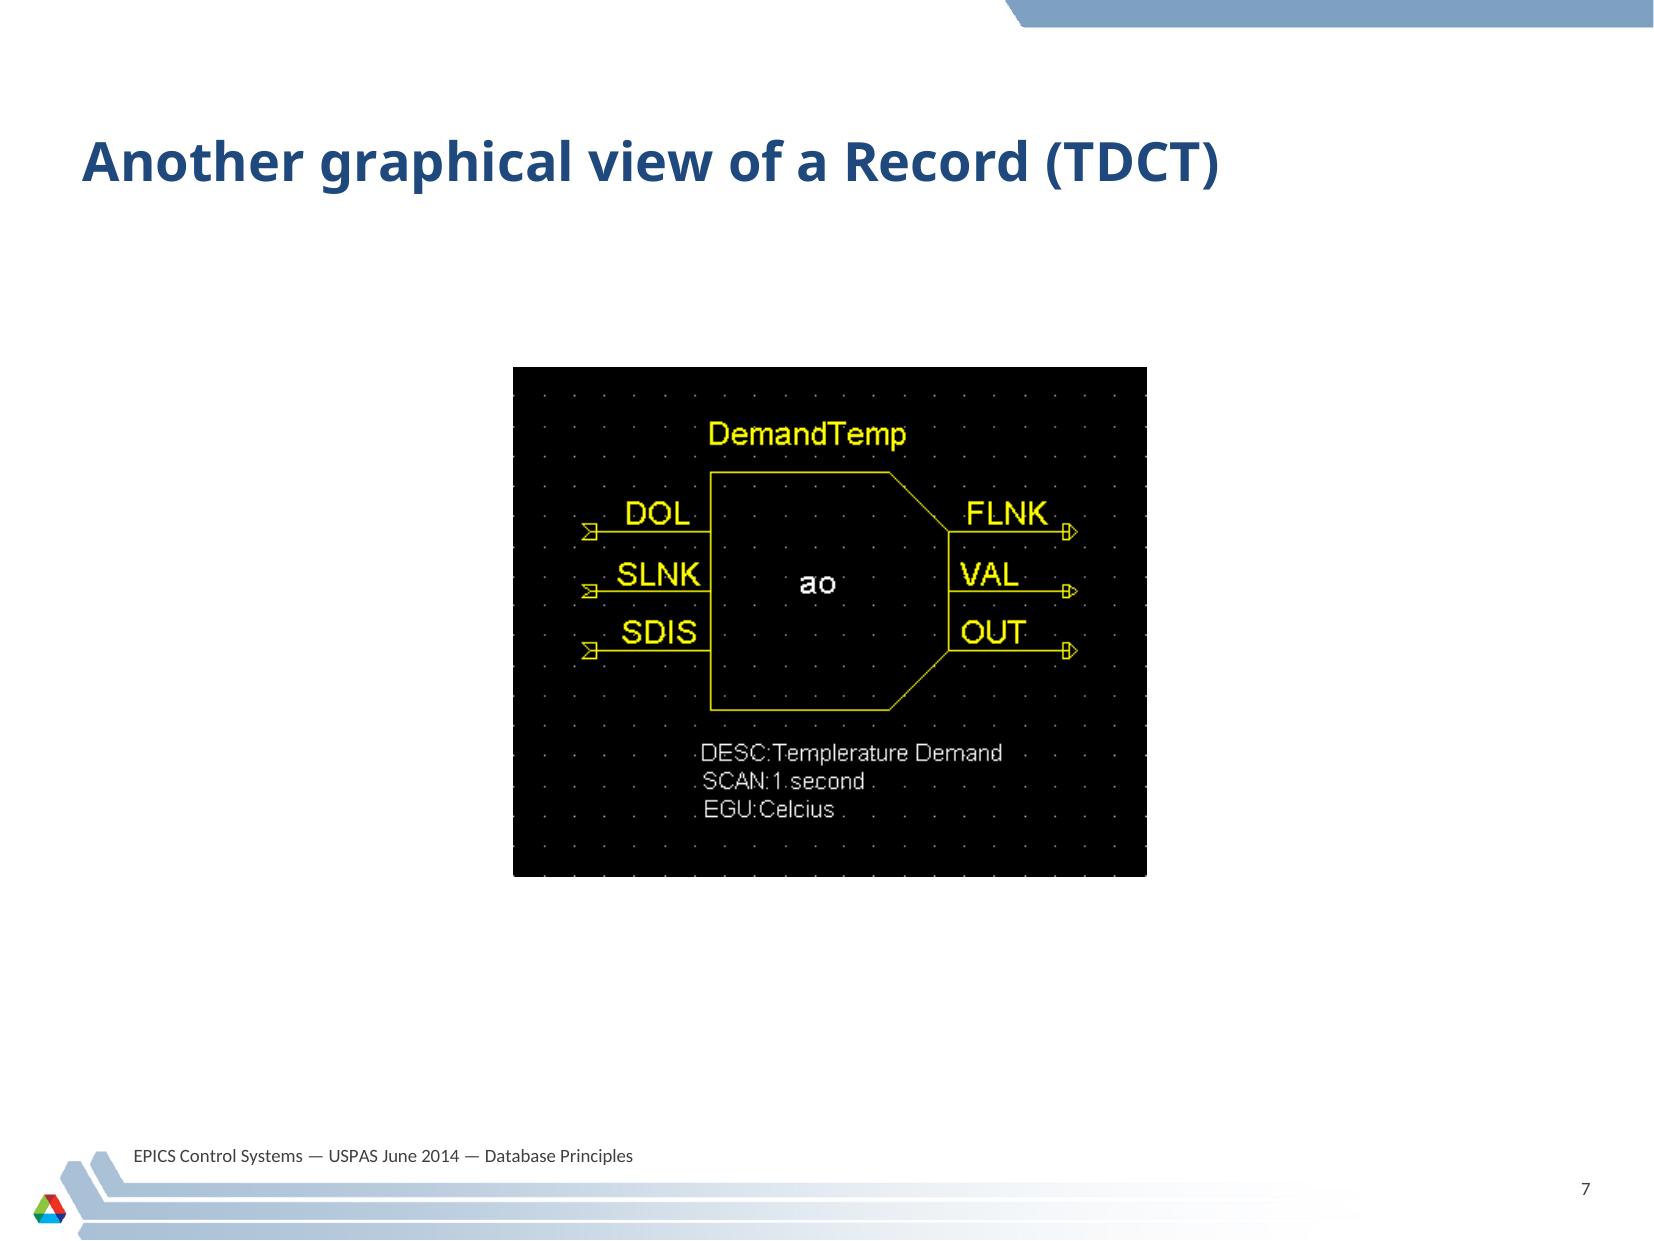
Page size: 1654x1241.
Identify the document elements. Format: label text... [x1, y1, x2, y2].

picture [0, 0, 1654, 29]
picture [0, 1143, 1654, 1240]
title Another graphical view of a Record (TDCT) [82, 128, 1571, 192]
picture [513, 367, 1147, 877]
